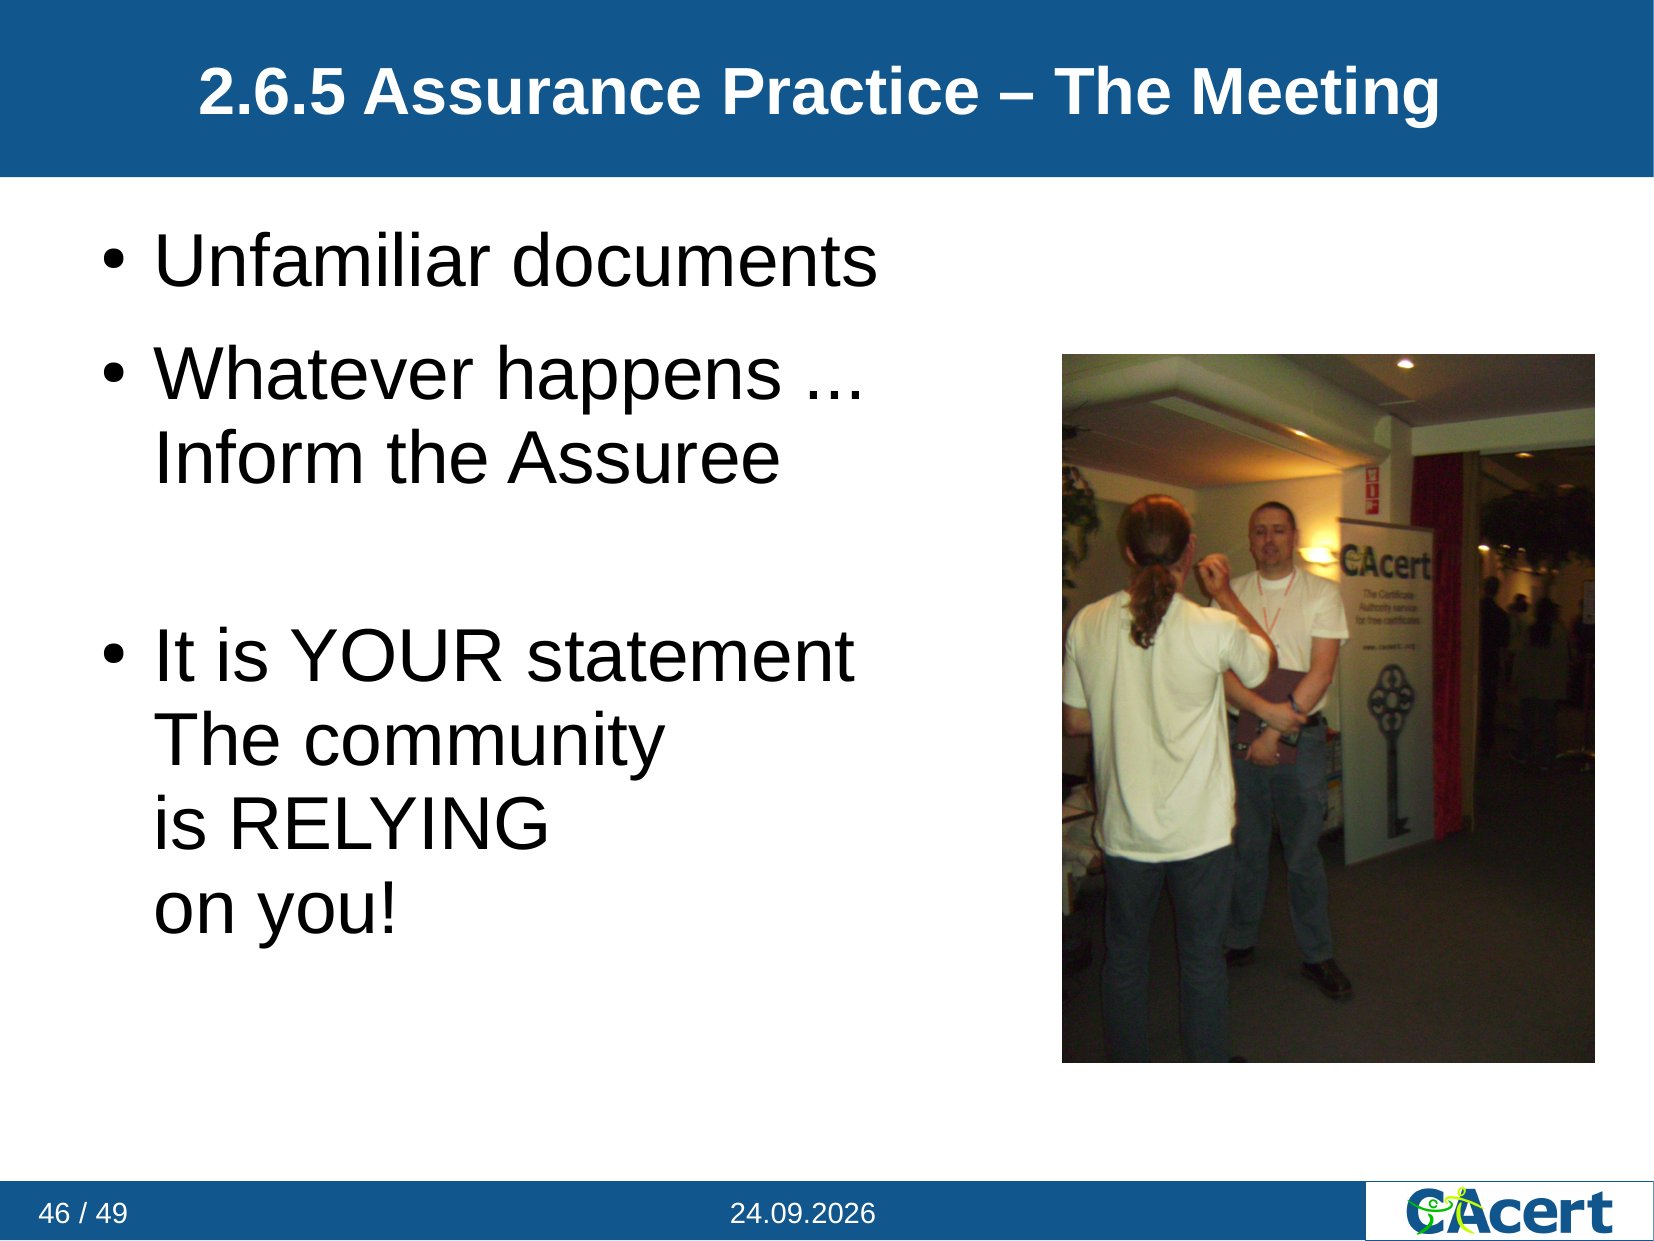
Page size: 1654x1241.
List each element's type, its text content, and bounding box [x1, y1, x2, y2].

picture [1062, 354, 1595, 1063]
list Unfamiliar documents Whatever happens ... Inform the Assuree It is YOUR statement The community is RELYING on you! [82, 218, 1571, 1091]
picture [1406, 1186, 1613, 1235]
title 2.6.5 Assurance Practice – The Meeting [76, 17, 1565, 166]
